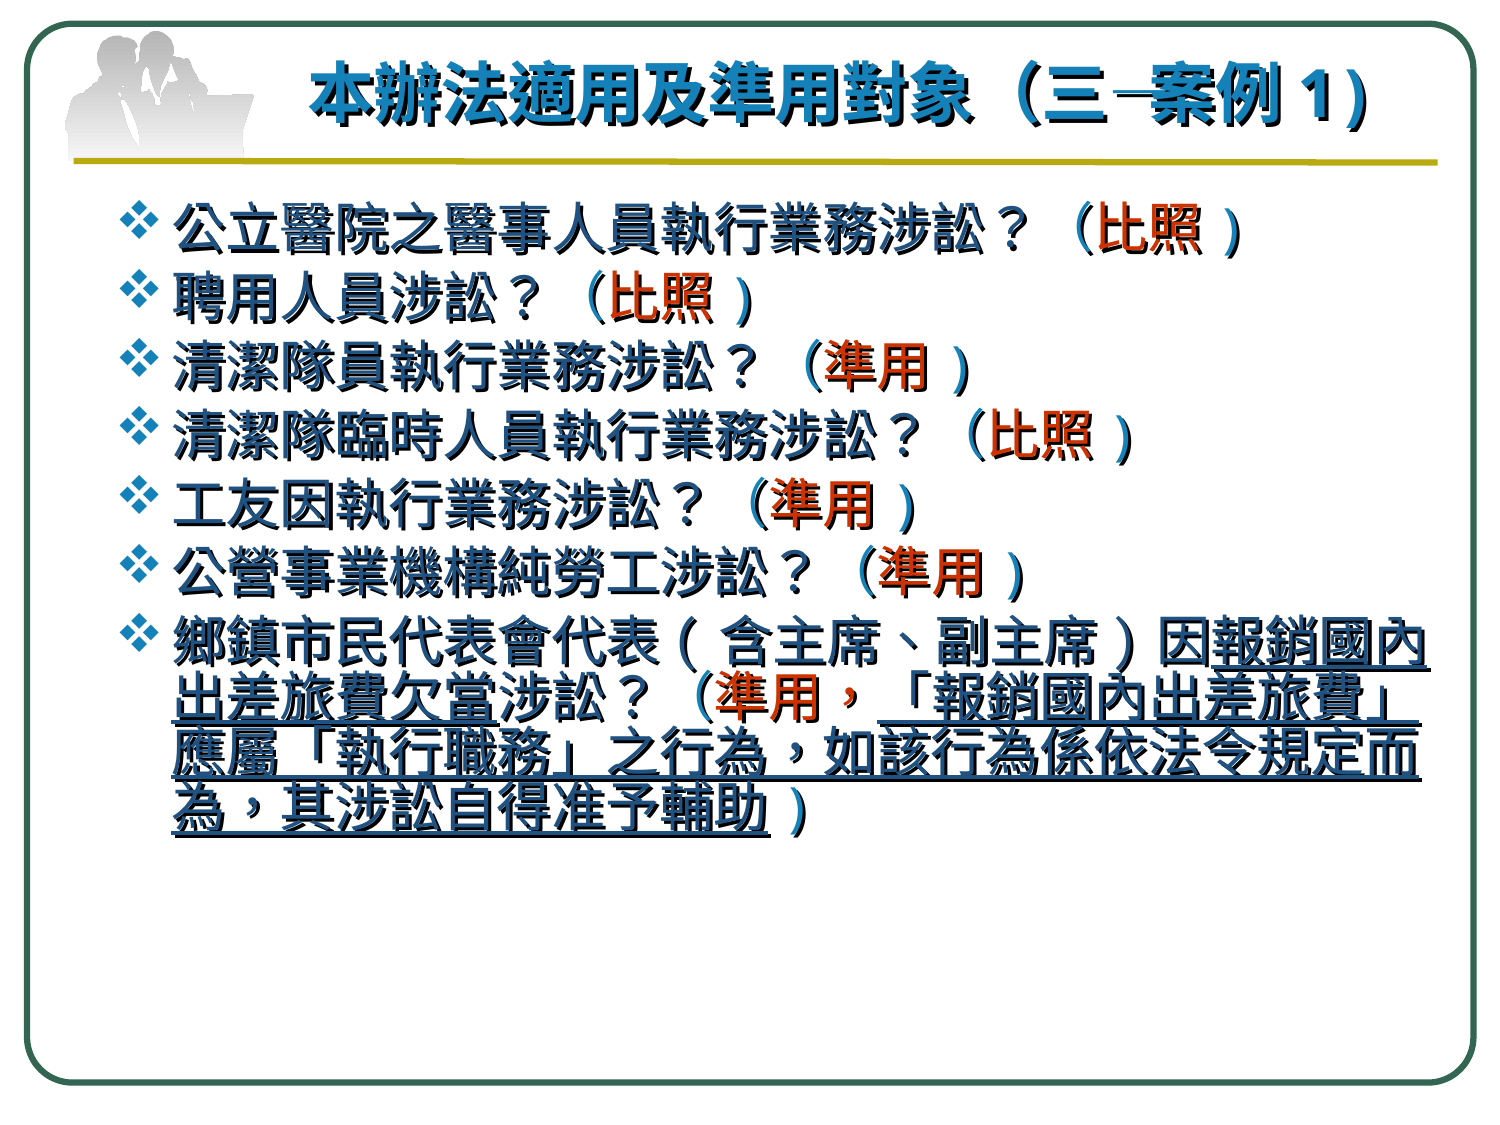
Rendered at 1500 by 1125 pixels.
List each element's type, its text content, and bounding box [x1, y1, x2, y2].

title 本辦法適用及準用對象（三―案例1) [75, 45, 1426, 138]
list 公立醫院之醫事人員執行業務涉訟？（比照) 聘用人員涉訟？（比照) 清潔隊員執行業務涉訟？（準用) 清潔隊臨時人員執行業務涉訟？（比照) 工友因執行業務涉訟？（準用) 公營事業機構純勞工涉訟？（準用) 鄉鎮市民代表會代表(含主席、副主席)因報銷國內出差旅費欠當涉訟？（準用，「報銷國內出差旅費」應屬「執行職務」之行為，如該行為係依法令規定而為，其涉訟自得准予輔助) [100, 196, 1447, 917]
